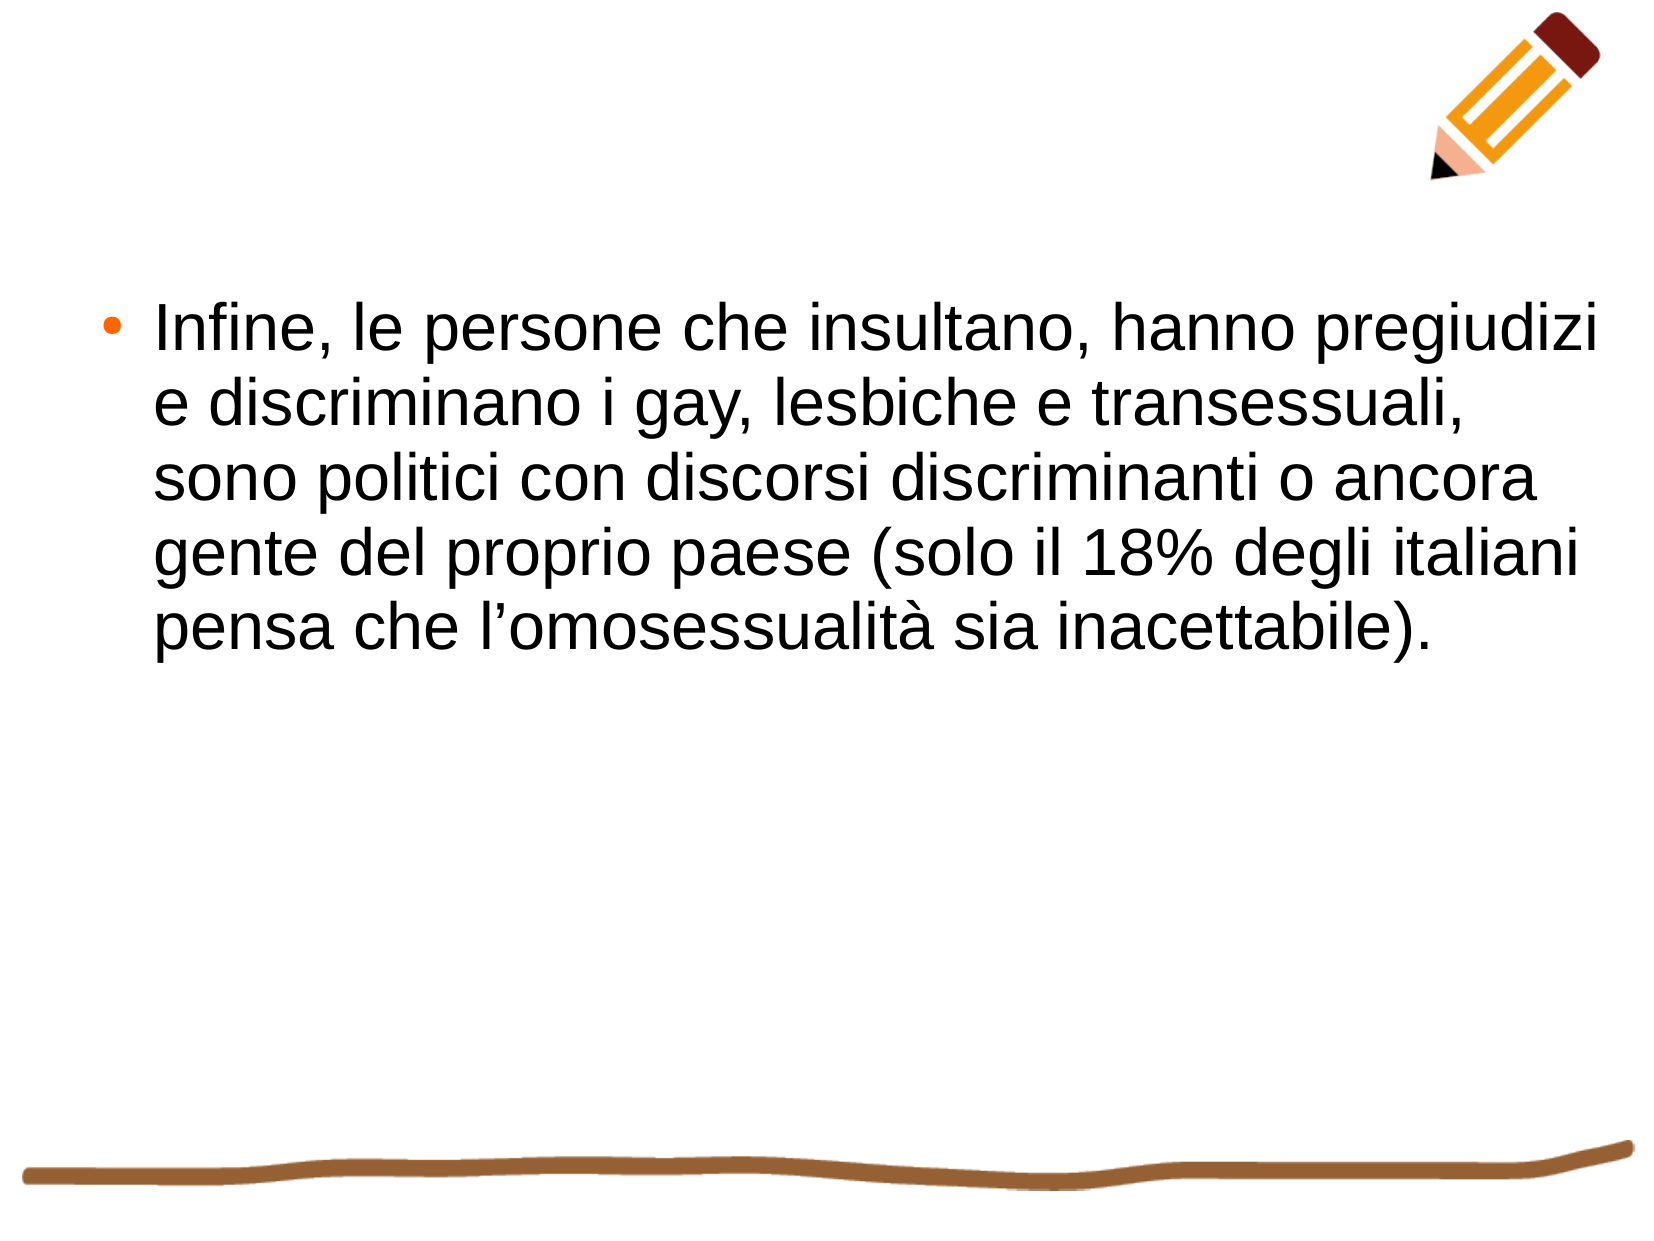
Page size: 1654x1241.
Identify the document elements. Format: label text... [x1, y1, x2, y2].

picture [1430, 12, 1601, 181]
list Infine, le persone che insultano, hanno pregiudizi e discriminano i gay, lesbiche e transessuali, sono politici con discorsi discriminanti o ancora gente del proprio paese (solo il 18% degli italiani pensa che l’omosessualità sia inacettabile). [82, 290, 1607, 1122]
picture [22, 1140, 1635, 1191]
